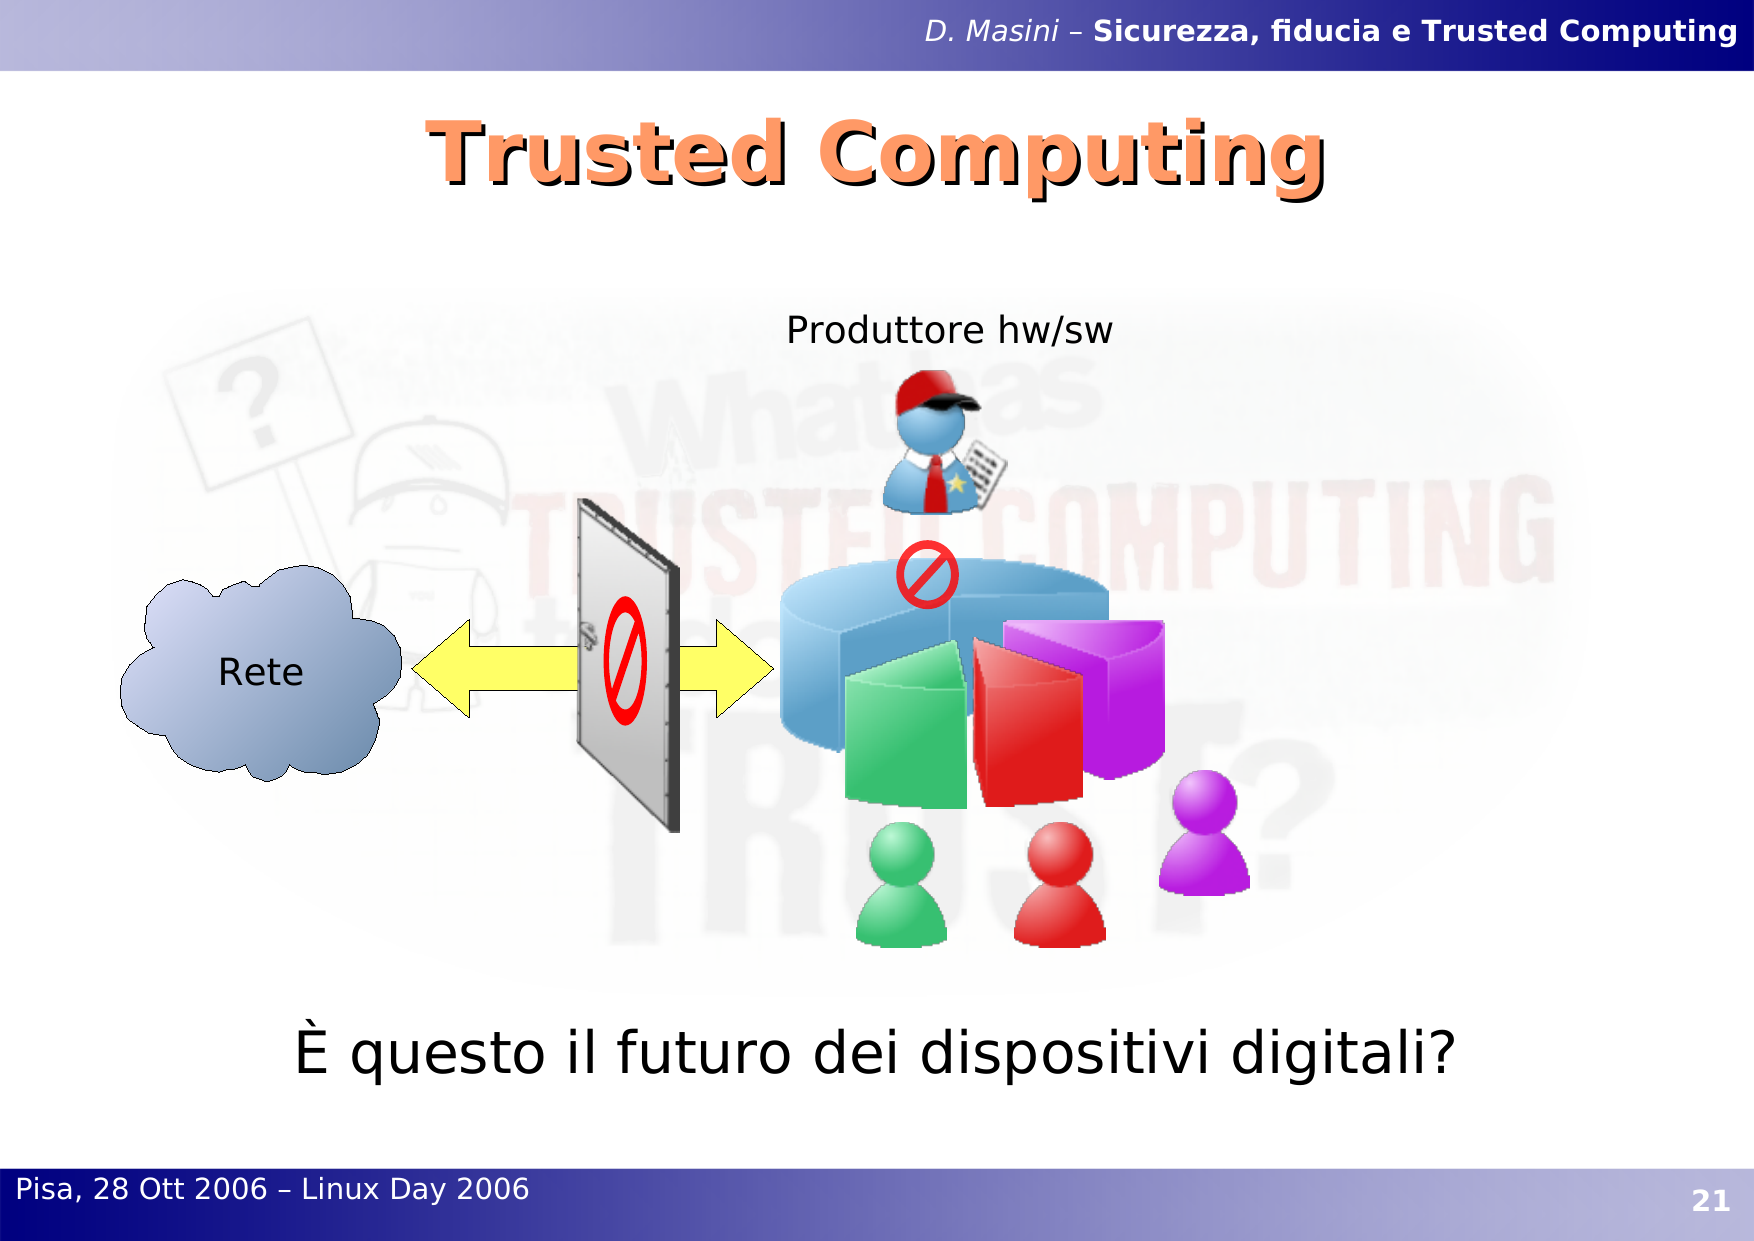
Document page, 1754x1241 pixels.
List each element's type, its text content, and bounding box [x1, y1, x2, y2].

picture [0, 0, 1754, 1241]
text_box Produttore hw/sw [785, 310, 1108, 354]
text_box [411, 619, 576, 718]
text_box [603, 596, 648, 726]
text_box D. Masini – Sicurezza, fiducia e Trusted Computing [602, 7, 1754, 63]
text_box Rete [120, 565, 402, 782]
text_box Pisa, 28 Ott 2006 – Linux Day 2006 [0, 1175, 1314, 1234]
text_box [680, 619, 774, 718]
text_box <numero> [1641, 1185, 1732, 1223]
text_box È questo il futuro dei dispositivi digitali? [293, 1021, 1461, 1094]
title Trusted Computing [87, 49, 1667, 257]
text_box [896, 540, 959, 610]
